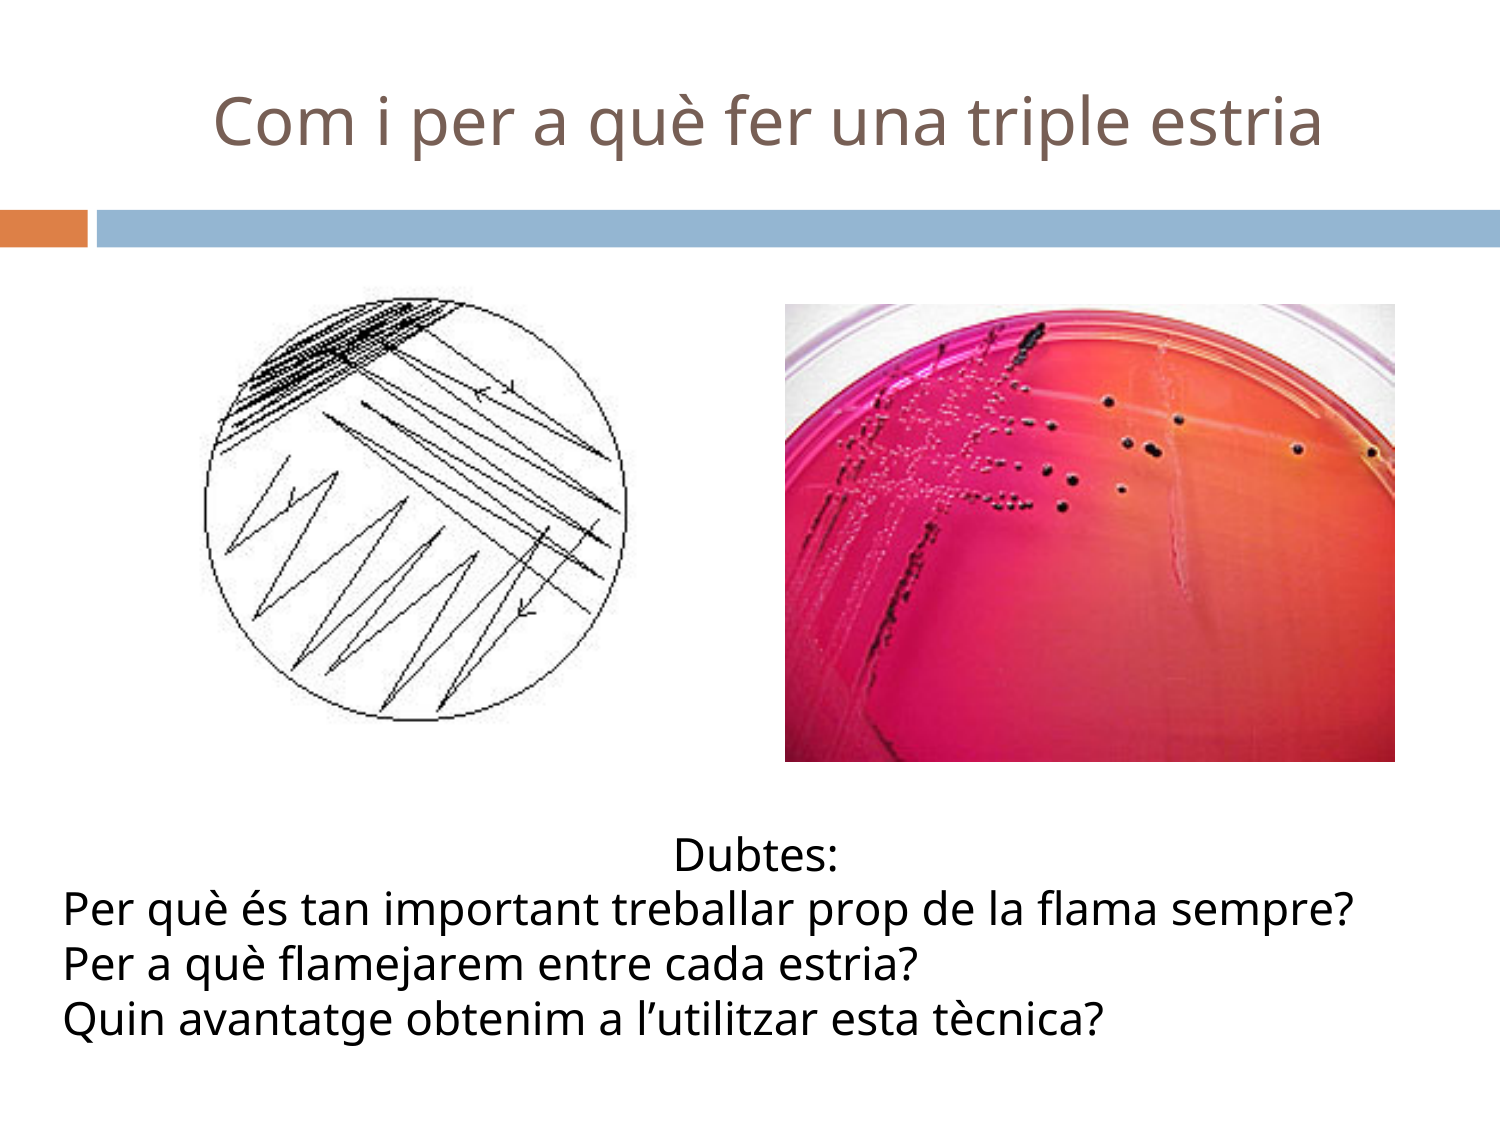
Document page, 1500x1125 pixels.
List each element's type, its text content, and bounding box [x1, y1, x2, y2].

picture [785, 304, 1395, 762]
title Com i per a què fer una triple estria [100, 37, 1438, 201]
picture [164, 269, 680, 772]
text_box Dubtes: Per què és tan important treballar prop de la flama sempre? Per a què flamejarem entre cada estria? Quin avantatge obtenim a l’utilitzar esta tècnica? [47, 817, 1465, 1053]
